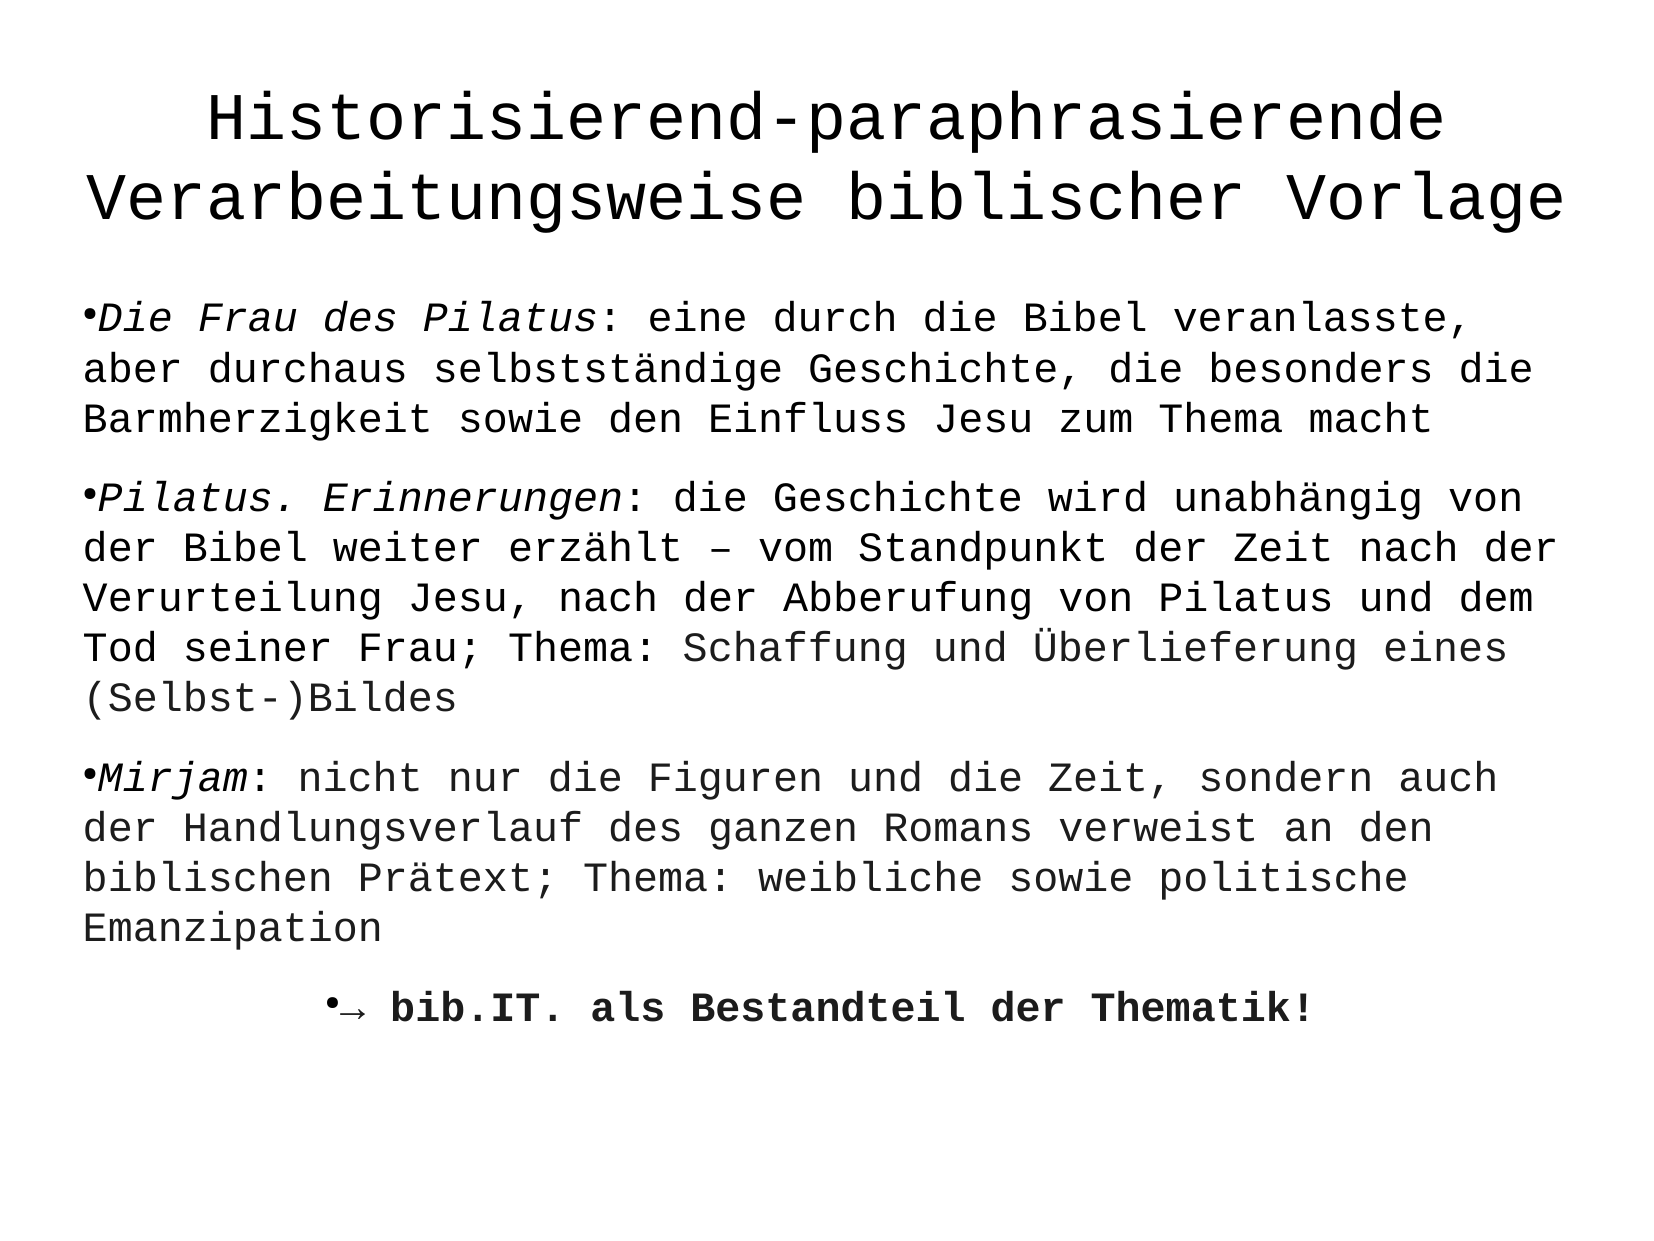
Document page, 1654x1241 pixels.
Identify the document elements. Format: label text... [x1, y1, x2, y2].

title Historisierend-paraphrasierende Verarbeitungsweise biblischer Vorlage [82, 49, 1571, 257]
list Die Frau des Pilatus: eine durch die Bibel veranlasste, aber durchaus selbstständige Geschichte, die besonders die Barmherzigkeit sowie den Einfluss Jesu zum Thema macht Pilatus. Erinnerungen: die Geschichte wird unabhängig von der Bibel weiter erzählt – vom Standpunkt der Zeit nach der Verurteilung Jesu, nach der Abberufung von Pilatus und dem Tod seiner Frau; Thema: Schaffung und Überlieferung eines (Selbst-)Bildes Mirjam: nicht nur die Figuren und die Zeit, sondern auch der Handlungsverlauf des ganzen Romans verweist an den biblischen Prätext; Thema: weibliche sowie politische Emanzipation → bib.IT. als Bestandteil der Thematik! [82, 290, 1571, 1109]
